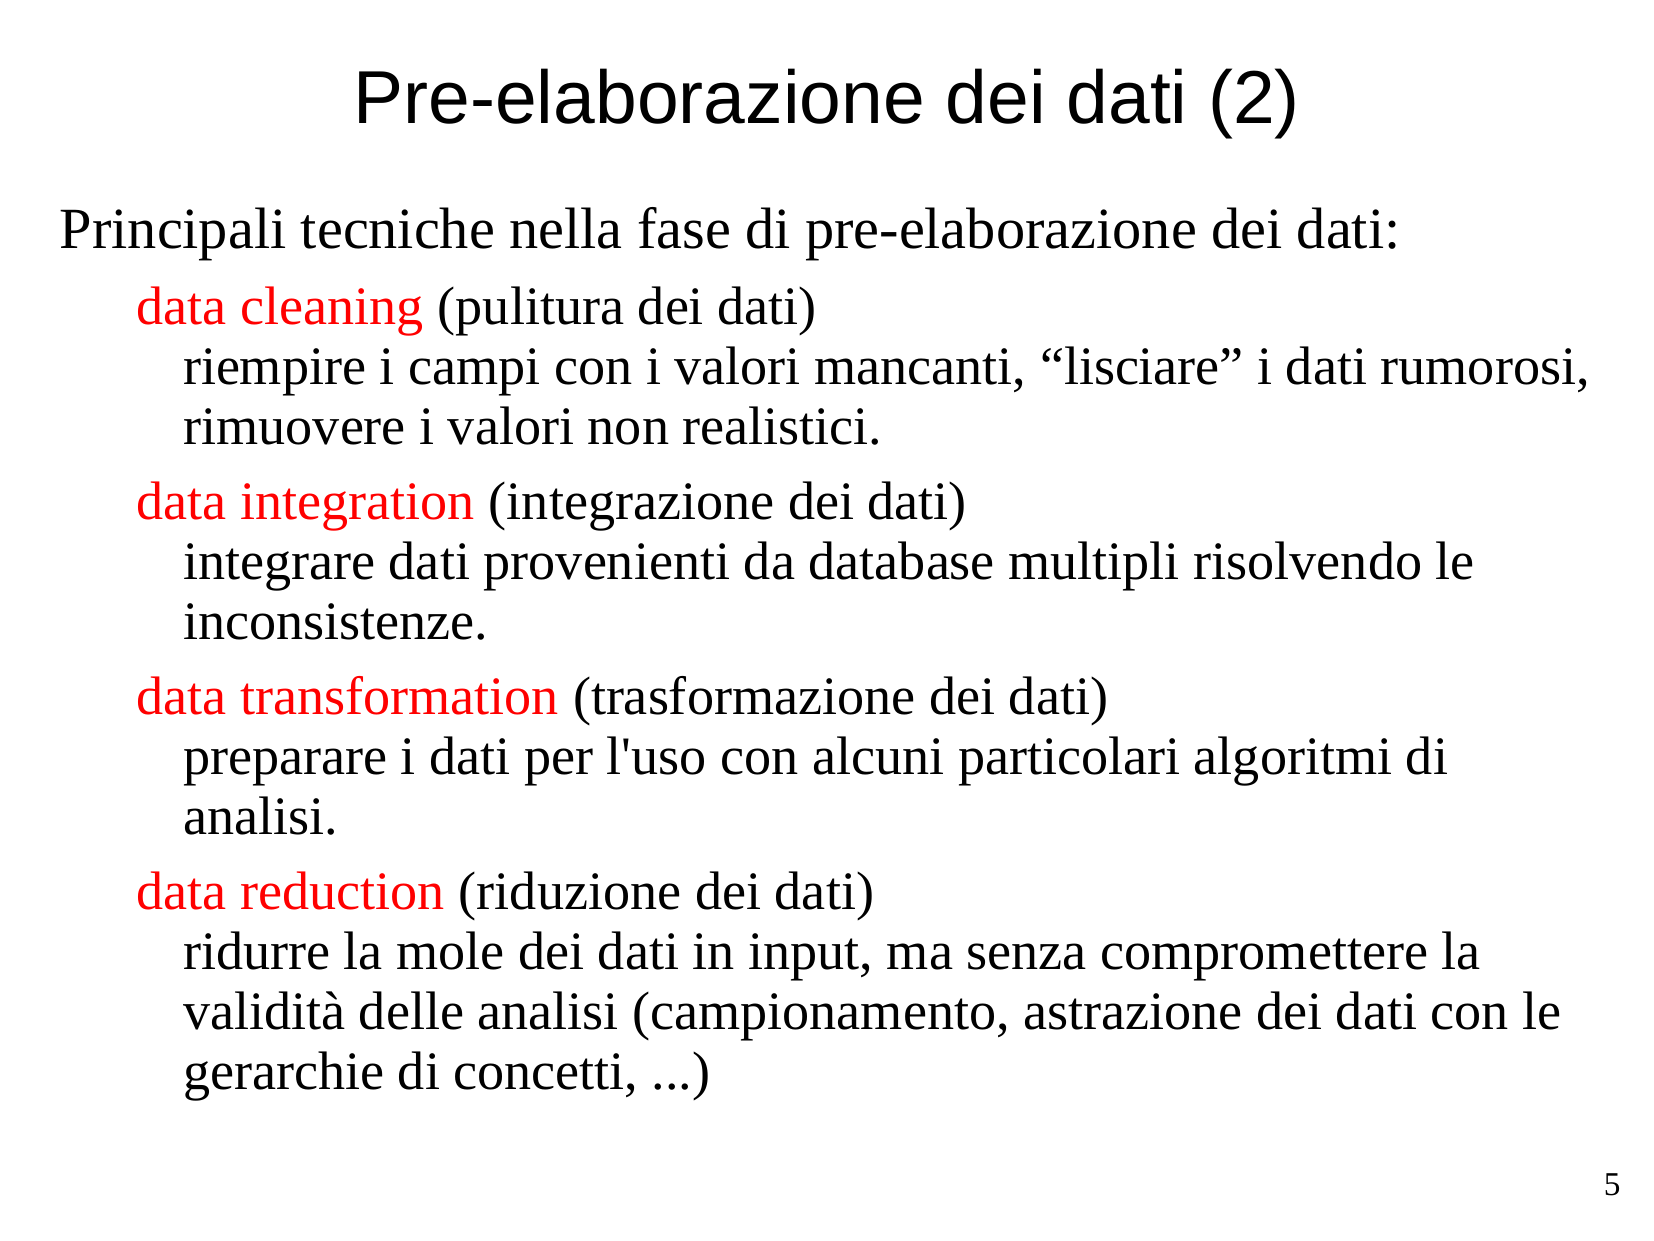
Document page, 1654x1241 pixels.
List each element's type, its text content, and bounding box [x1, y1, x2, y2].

title Pre-elaborazione dei dati (2) [37, 30, 1617, 166]
list Principali tecniche nella fase di pre-elaborazione dei dati: data cleaning (pulitura dei dati) riempire i campi con i valori mancanti, “lisciare” i dati rumorosi, rimuovere i valori non realistici. data integration (integrazione dei dati) integrare dati provenienti da database multipli risolvendo le inconsistenze. data transformation (trasformazione dei dati) preparare i dati per l'uso con alcuni particolari algoritmi di analisi. data reduction (riduzione dei dati) ridurre la mole dei dati in input, ma senza compromettere la validità delle analisi (campionamento, astrazione dei dati con le gerarchie di concetti, ...) [42, 196, 1612, 1187]
